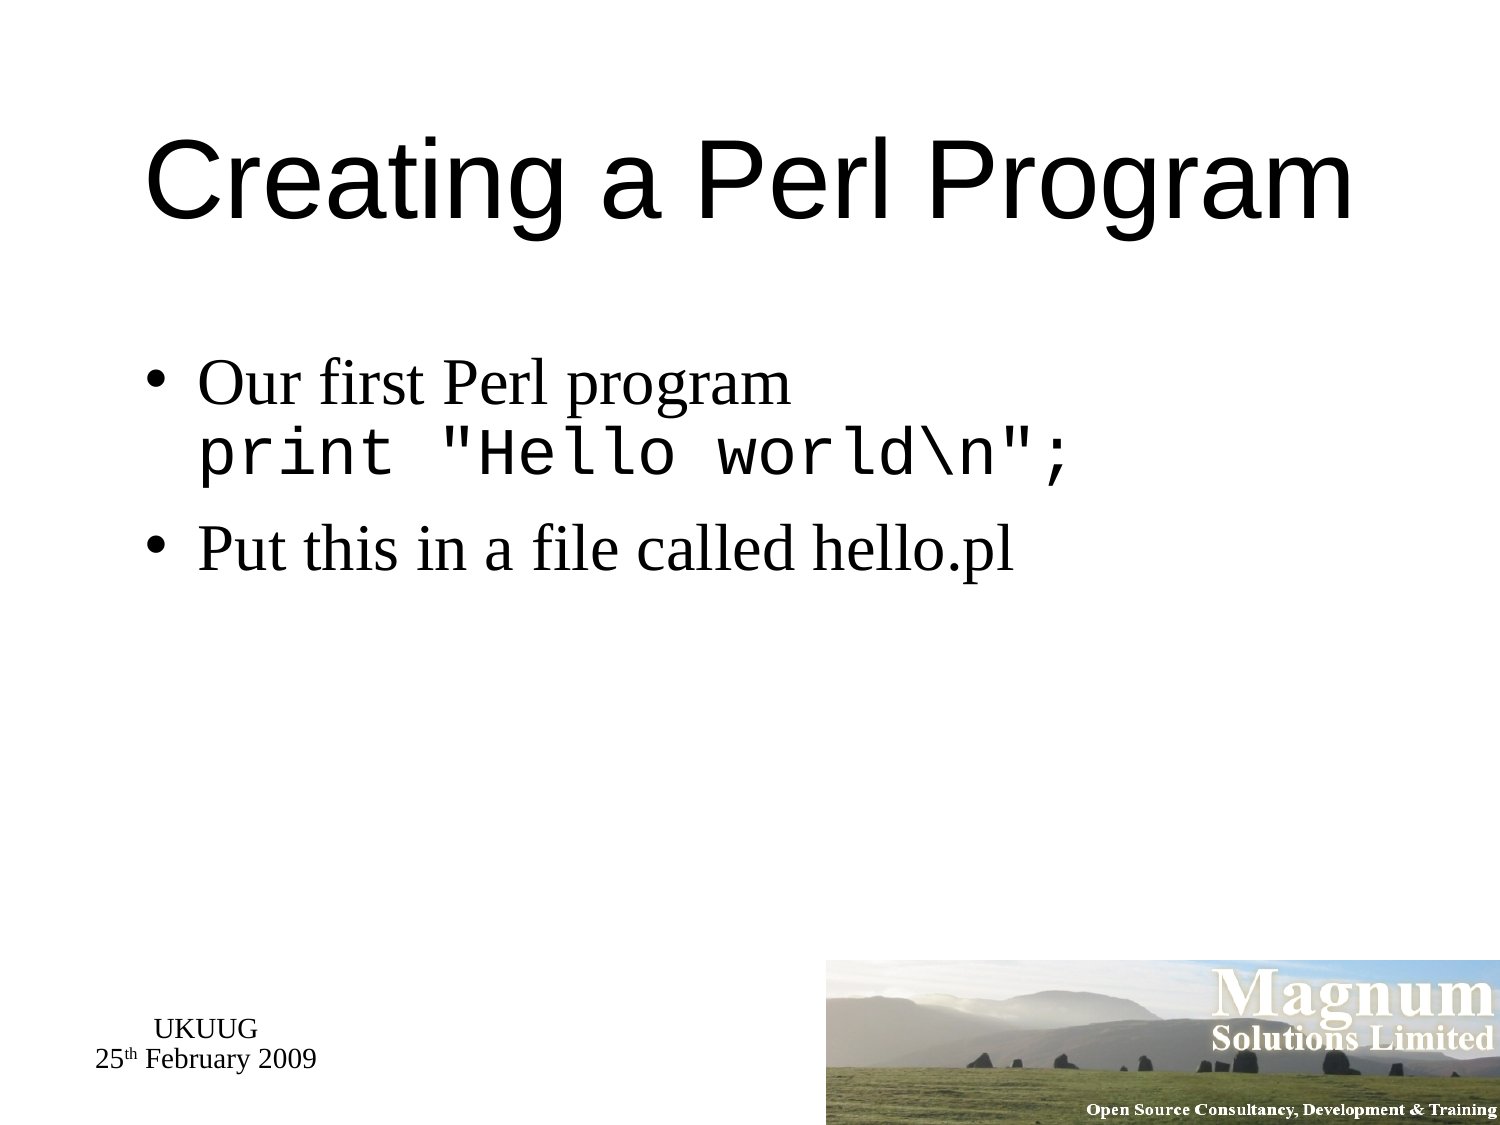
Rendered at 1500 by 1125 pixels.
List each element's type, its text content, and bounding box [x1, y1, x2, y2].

title Creating a Perl Program [112, 62, 1388, 250]
list Our first Perl program print "Hello world\n"; Put this in a file called hello.pl [112, 337, 1388, 1013]
picture [826, 960, 1500, 1125]
